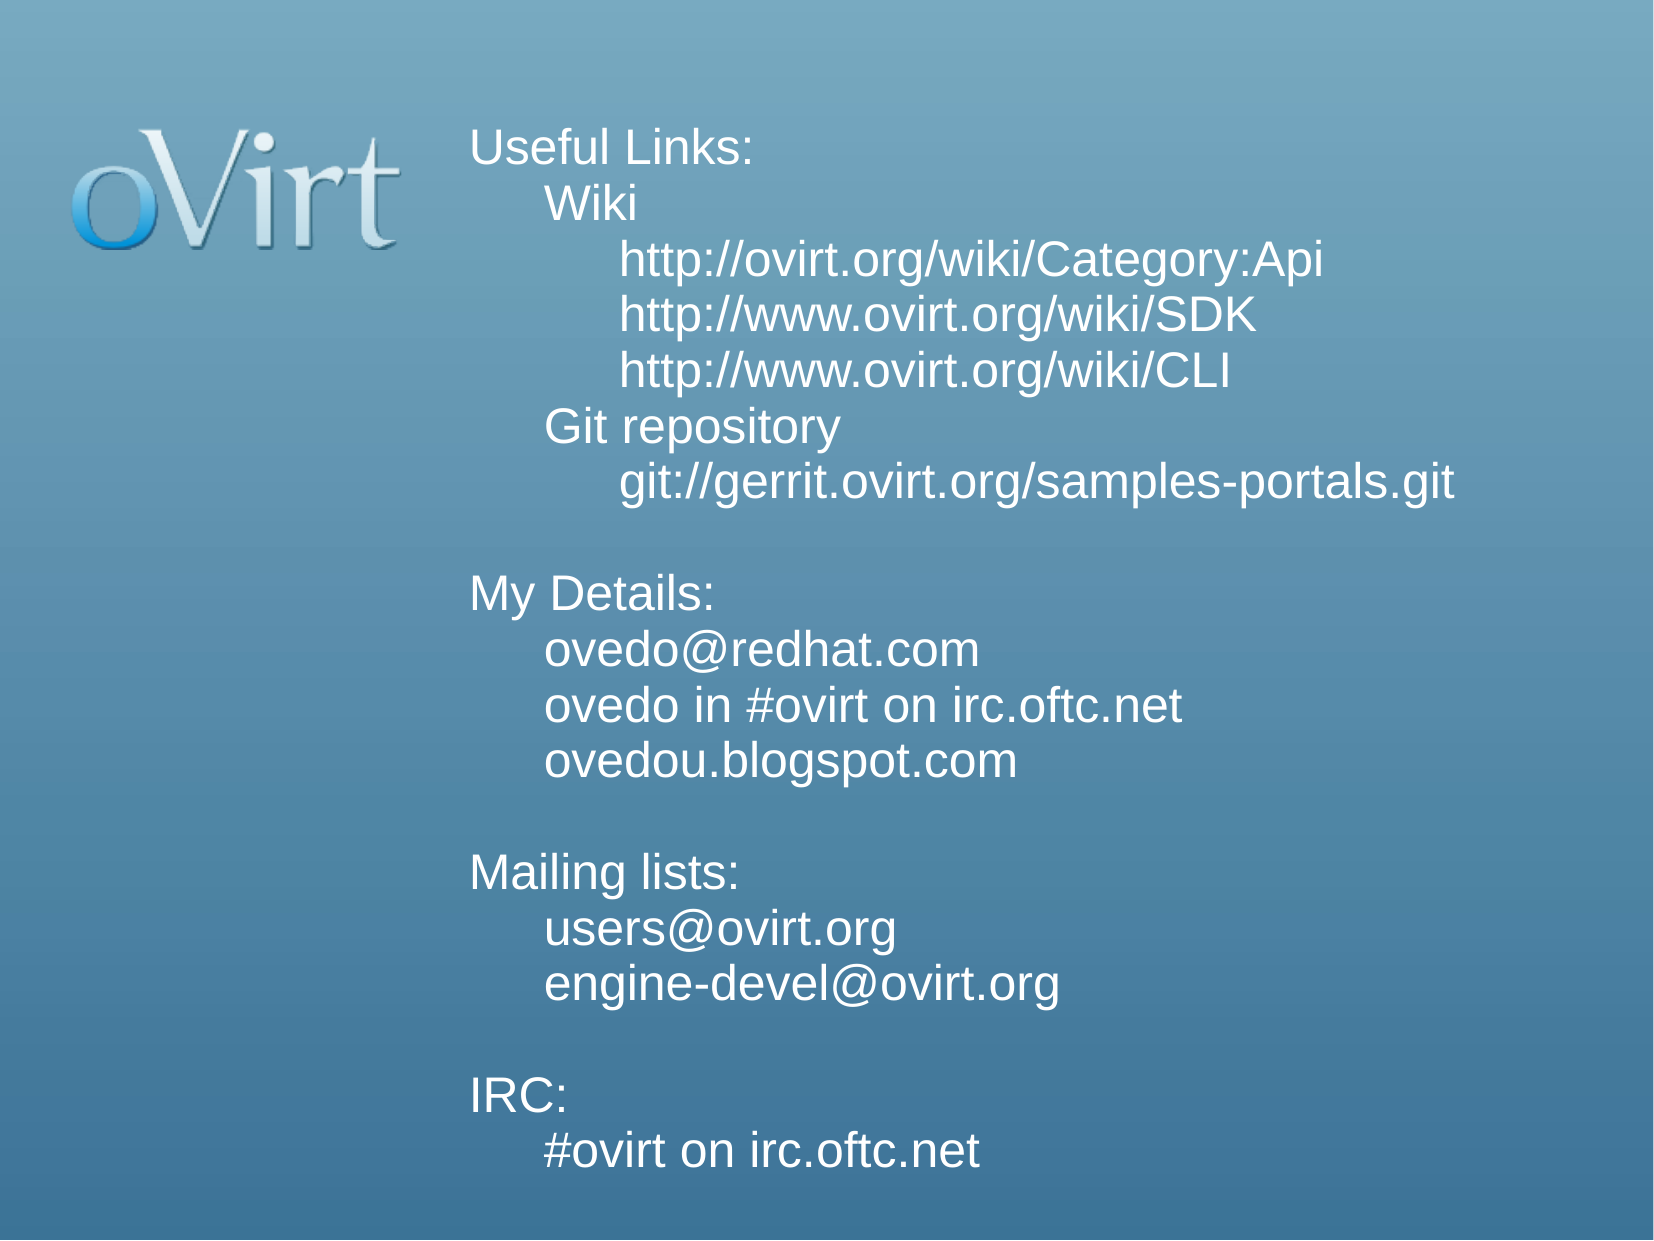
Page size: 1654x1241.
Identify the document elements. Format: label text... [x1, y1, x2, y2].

picture [0, 0, 1654, 1240]
text_box Useful Links: Wiki http://ovirt.org/wiki/Category:Api http://www.ovirt.org/wiki/SDK http://www.ovirt.org/wiki/CLI Git repository git://gerrit.ovirt.org/samples-portals.git My Details: ovedo@redhat.com ovedo in #ovirt on irc.oftc.net ovedou.blogspot.com Mailing lists: users@ovirt.org engine-devel@ovirt.org IRC: #ovirt on irc.oftc.net [454, 111, 1654, 1186]
